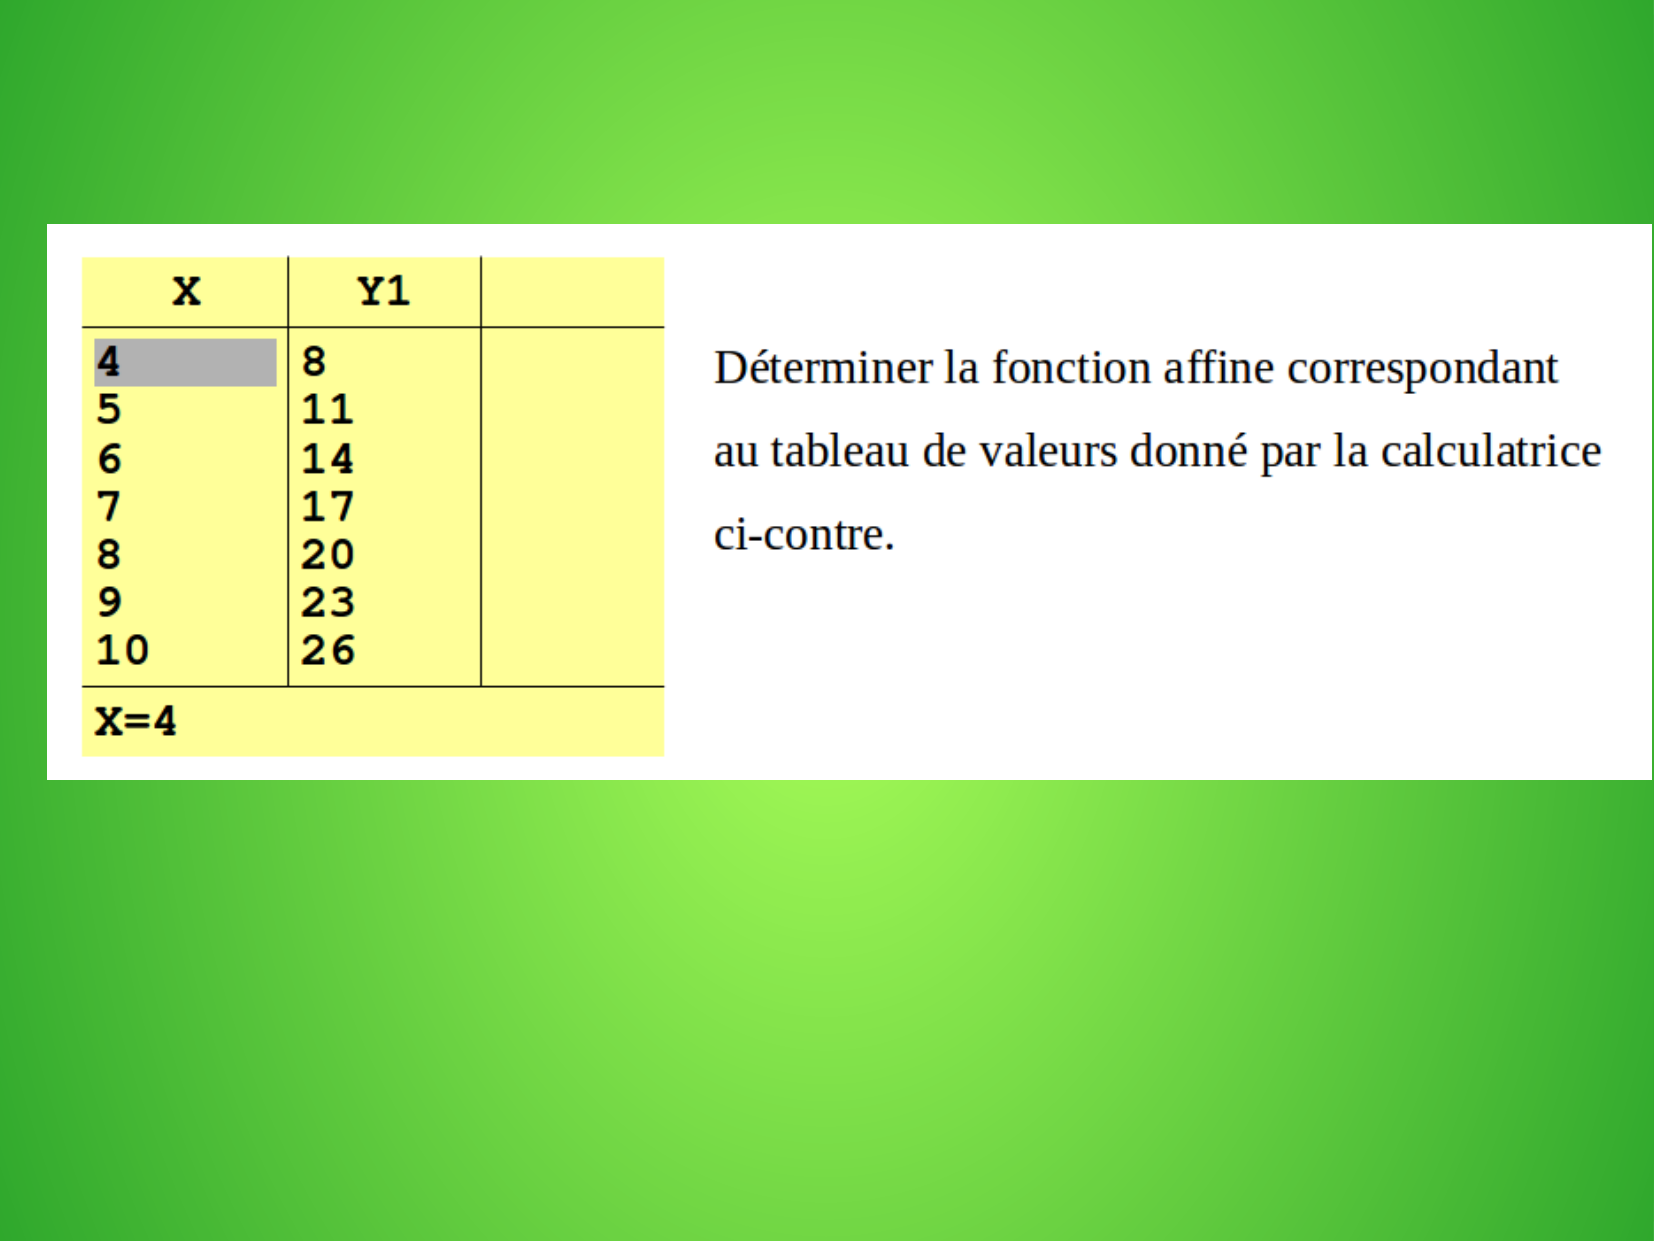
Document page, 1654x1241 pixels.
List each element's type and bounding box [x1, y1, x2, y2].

picture [47, 224, 1652, 780]
